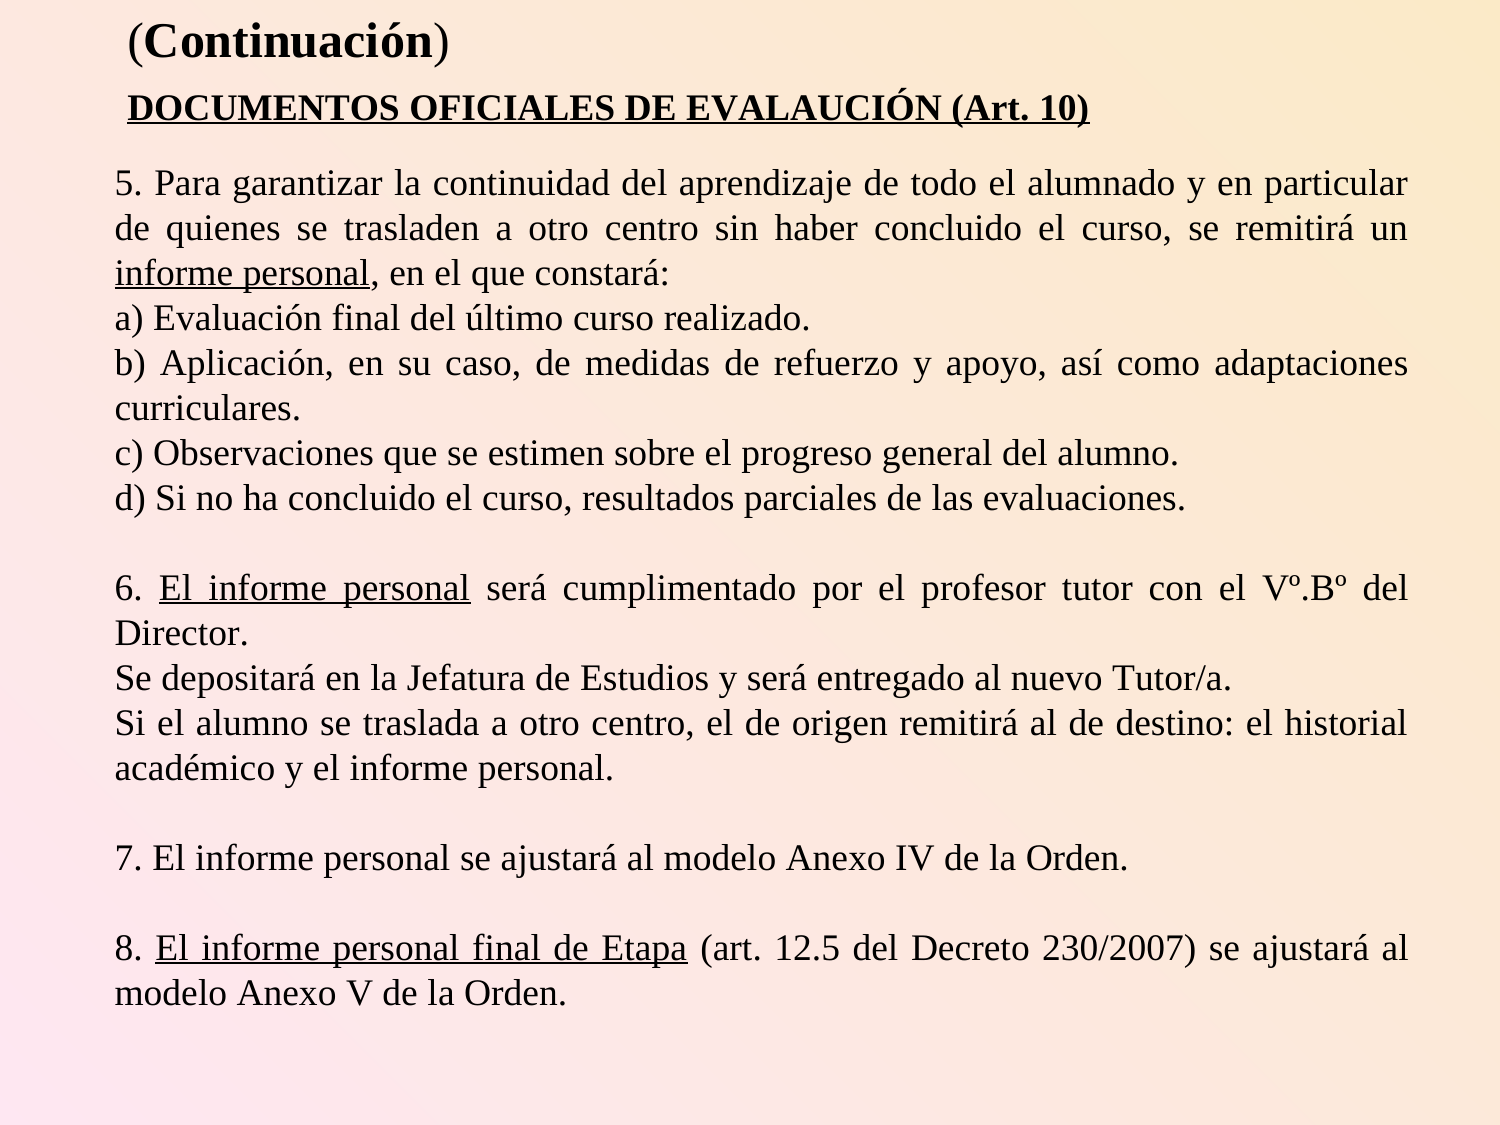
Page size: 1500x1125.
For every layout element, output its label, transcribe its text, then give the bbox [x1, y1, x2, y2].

text_box DOCUMENTOS OFICIALES DE EVALAUCIÓN (Art. 10) [112, 74, 1413, 136]
text_box (Continuación) [112, 0, 476, 76]
text_box 5. Para garantizar la continuidad del aprendizaje de todo el alumnado y en particular de quienes se trasladen a otro centro sin haber concluido el curso, se remitirá un informe personal, en el que constará: a) Evaluación final del último curso realizado. b) Aplicación, en su caso, de medidas de refuerzo y apoyo, así como adaptaciones curriculares. c) Observaciones que se estimen sobre el progreso general del alumno. d) Si no ha concluido el curso, resultados parciales de las evaluaciones. 6. El informe personal será cumplimentado por el profesor tutor con el Vº.Bº del Director. Se depositará en la Jefatura de Estudios y será entregado al nuevo Tutor/a. Si el alumno se traslada a otro centro, el de origen remitirá al de destino: el historial académico y el informe personal. 7. El informe personal se ajustará al modelo Anexo IV de la Orden. 8. El informe personal final de Etapa (art. 12.5 del Decreto 230/2007) se ajustará al modelo Anexo V de la Orden. [99, 149, 1426, 1089]
